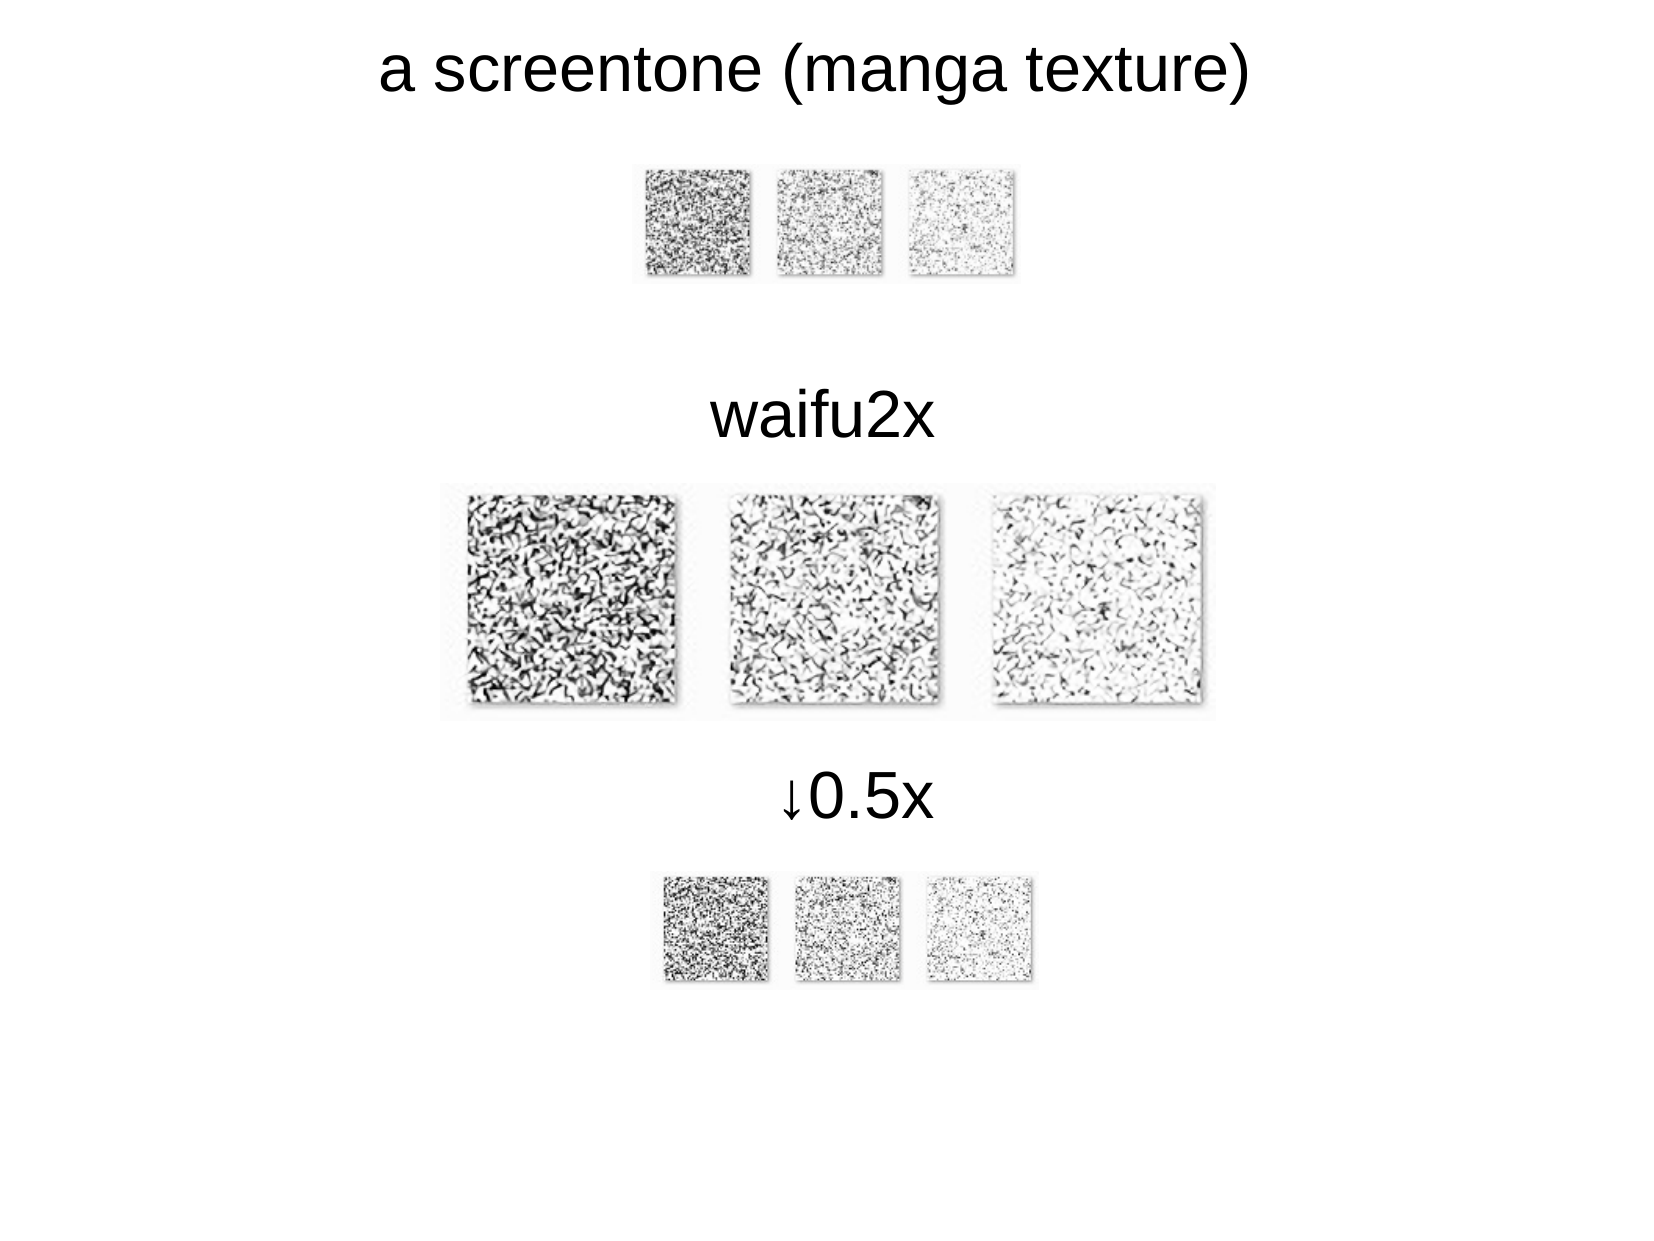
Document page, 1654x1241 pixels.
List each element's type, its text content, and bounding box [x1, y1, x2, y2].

subtitle a screentone (manga texture) [59, 30, 1571, 181]
text_box waifu2x [525, 360, 1121, 469]
text_box ↓0.5x [480, 720, 1231, 871]
picture [650, 871, 1039, 991]
picture [440, 483, 1216, 721]
picture [632, 164, 1021, 284]
